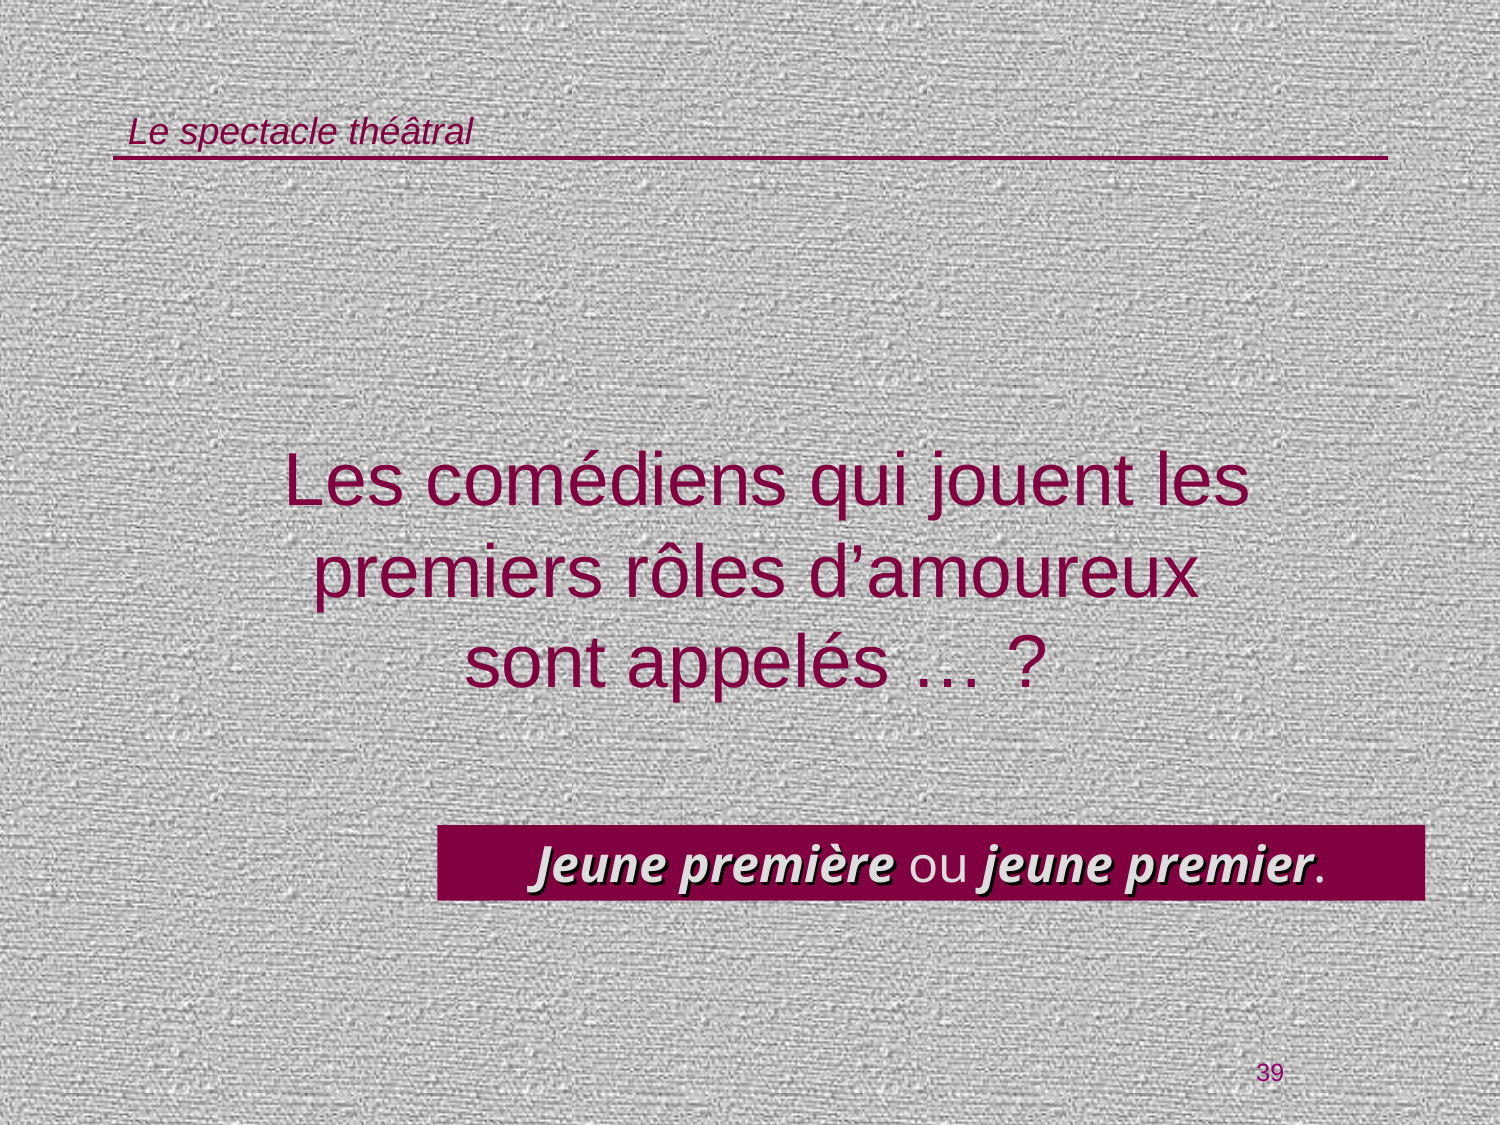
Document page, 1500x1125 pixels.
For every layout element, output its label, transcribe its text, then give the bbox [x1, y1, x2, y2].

text_box Les comédiens qui jouent les premiers rôles d’amoureux sont appelés … ? [237, 414, 1276, 711]
picture [0, 0, 1500, 1125]
text_box Jeune première ou jeune premier. [437, 825, 1426, 901]
